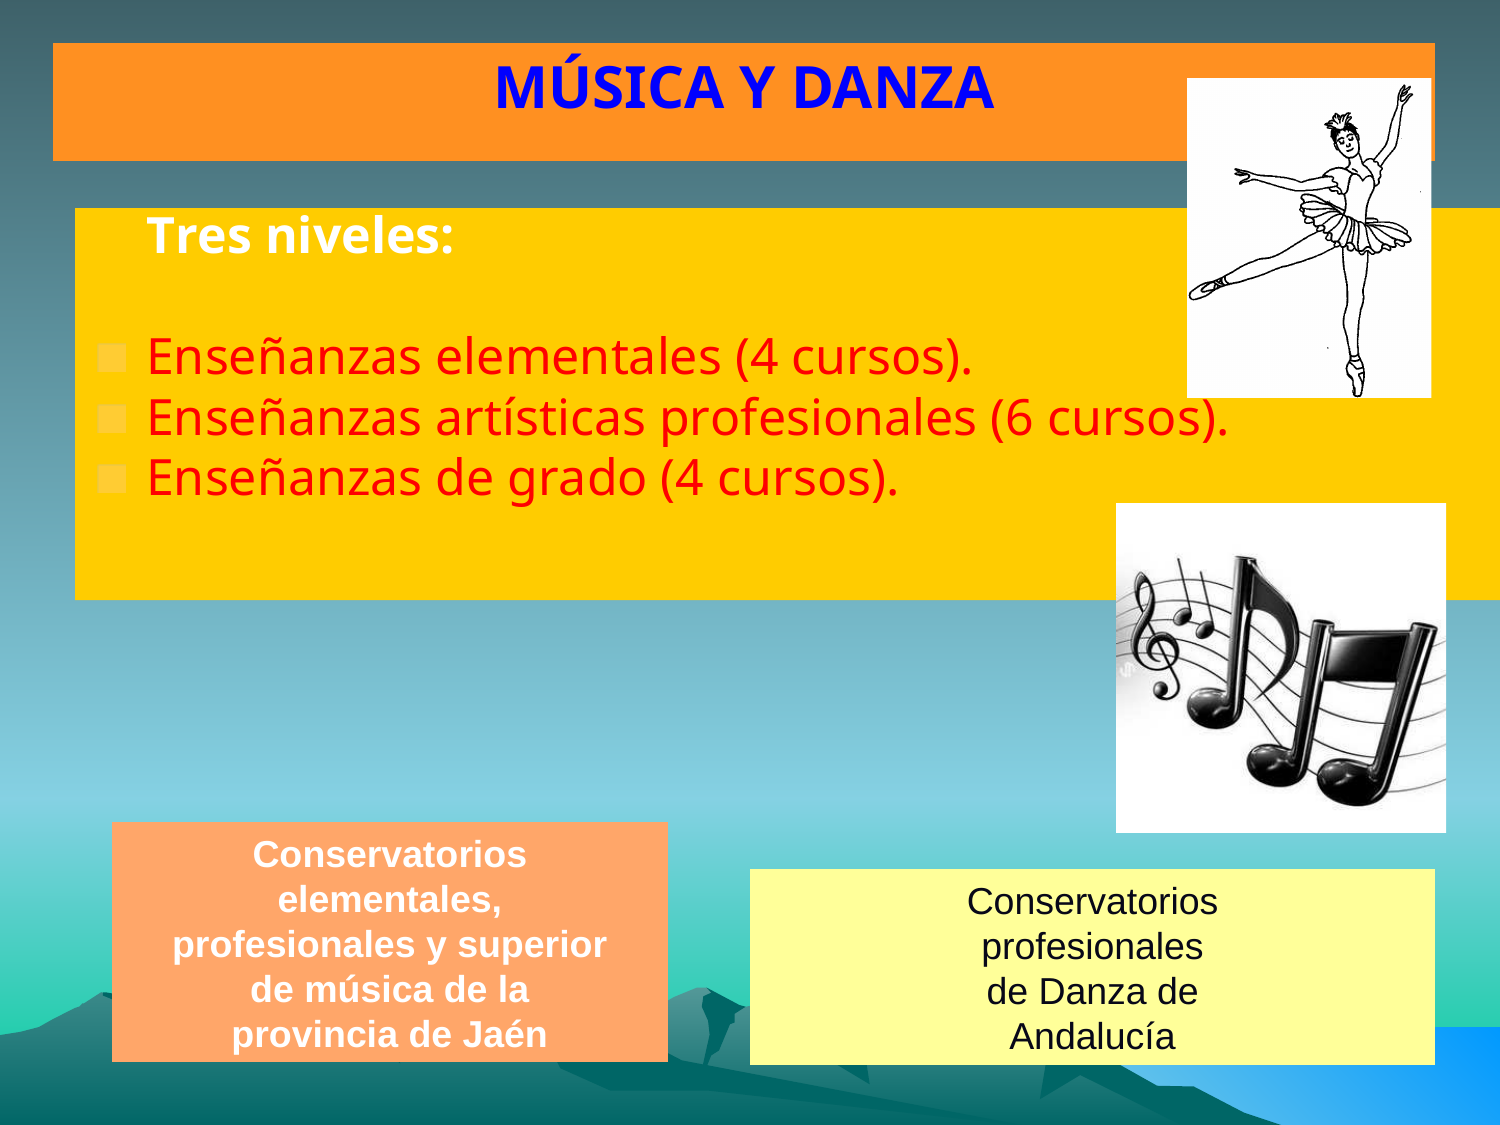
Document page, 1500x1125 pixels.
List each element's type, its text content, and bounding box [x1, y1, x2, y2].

text_box MÚSICA Y DANZA [53, 43, 1435, 161]
text_box Conservatorios profesionales de Danza de Andalucía [750, 869, 1435, 1065]
picture [1116, 503, 1447, 833]
text_box Conservatorios elementales, profesionales y superior de música de la provincia de Jaén [112, 822, 668, 1062]
list Tres niveles: Enseñanzas elementales (4 cursos). Enseñanzas artísticas profesionales (6 cursos). Enseñanzas de grado (4 cursos). [75, 208, 1500, 601]
picture [1187, 78, 1432, 398]
